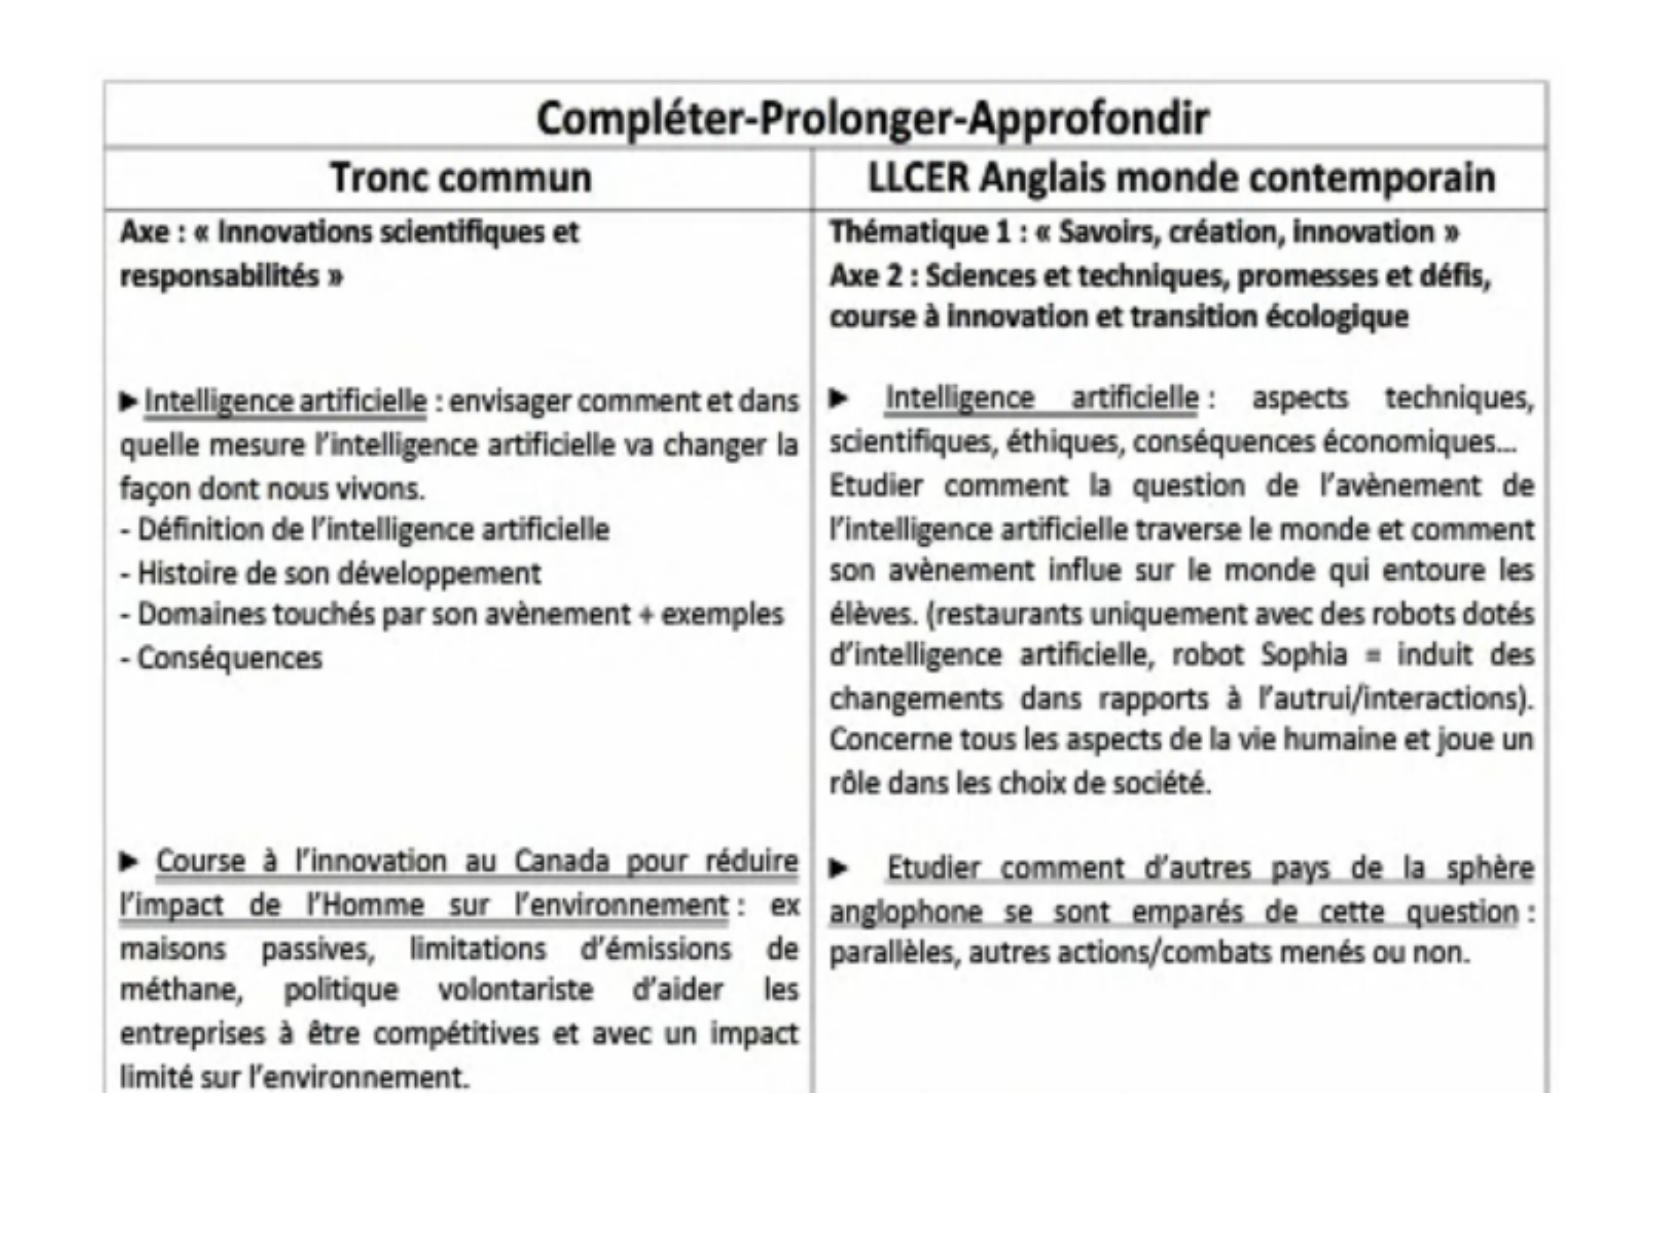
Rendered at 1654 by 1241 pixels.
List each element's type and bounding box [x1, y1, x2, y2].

picture [88, 58, 1565, 1093]
